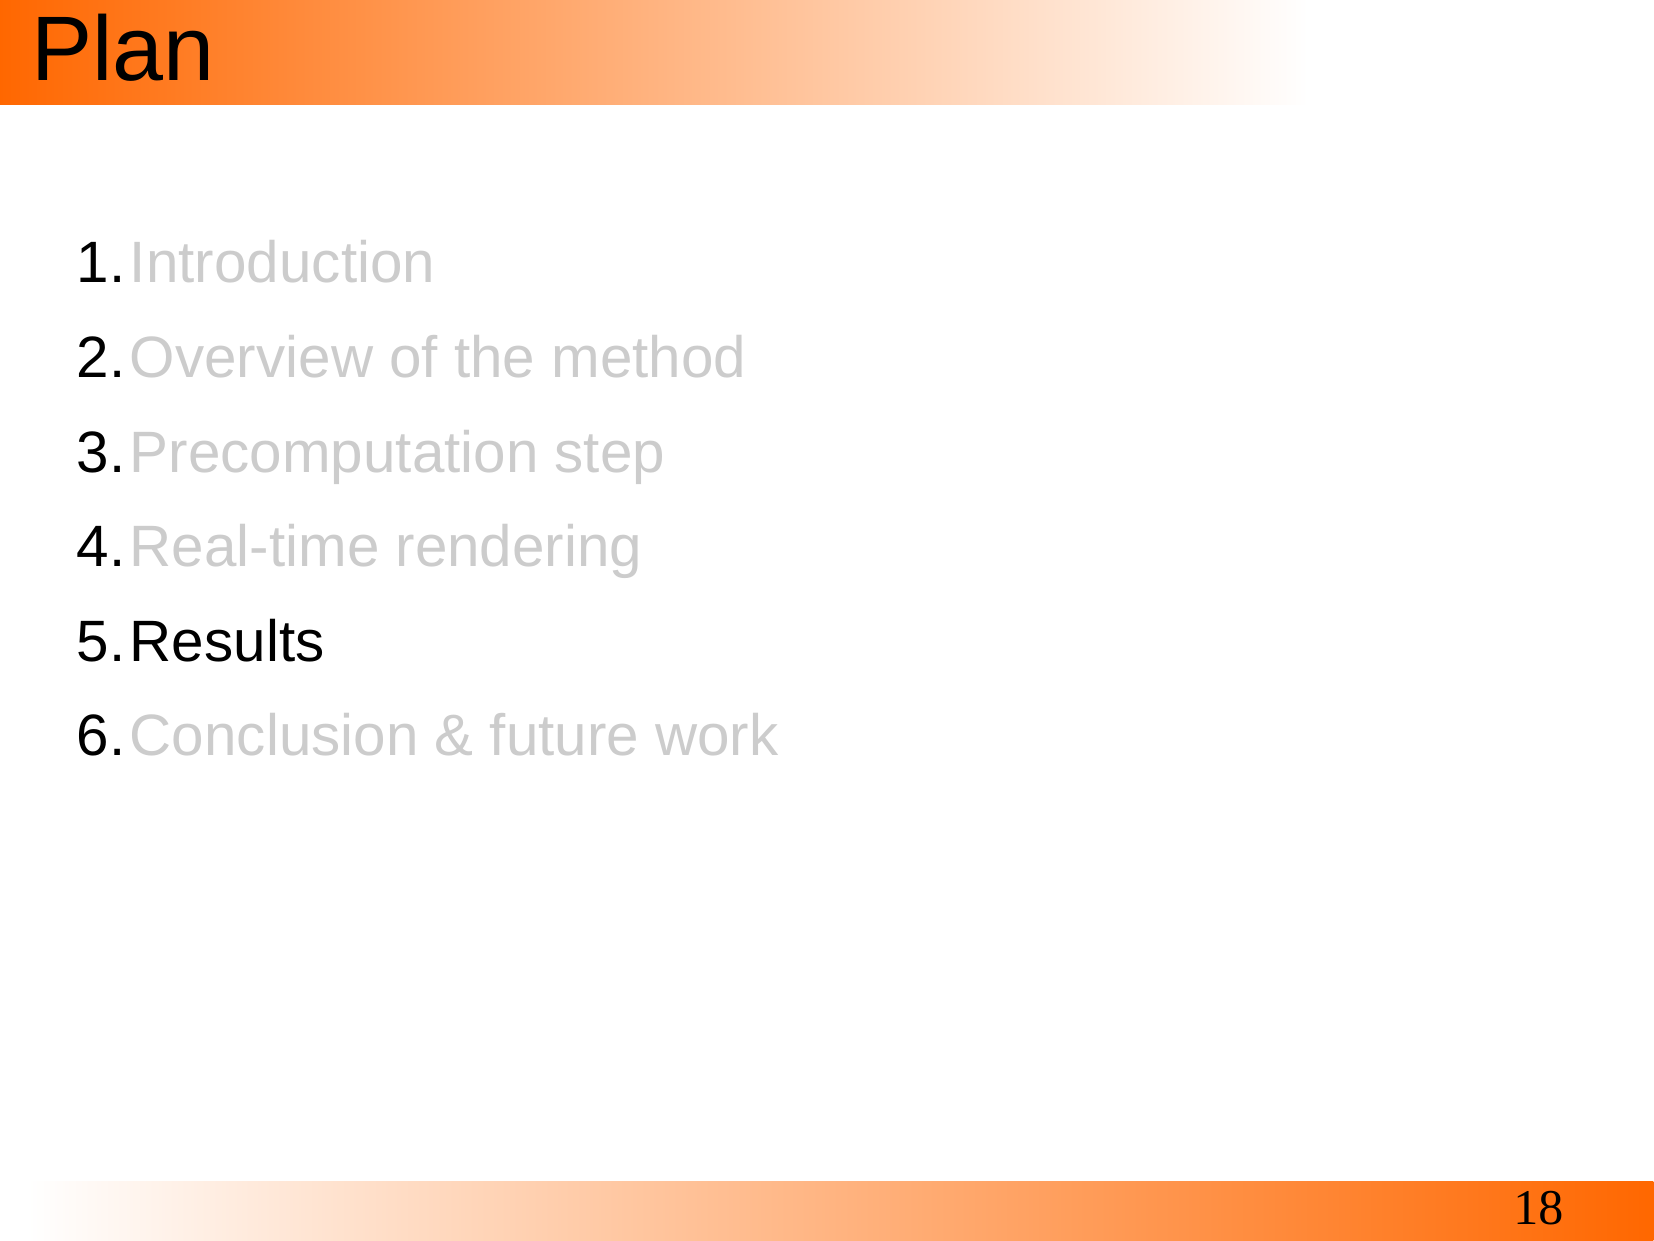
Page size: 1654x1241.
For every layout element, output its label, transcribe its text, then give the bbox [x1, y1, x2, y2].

title Plan [31, 0, 1423, 101]
list Introduction Overview of the method Precomputation step Real-time rendering Results Conclusion & future work [41, 230, 1585, 1052]
